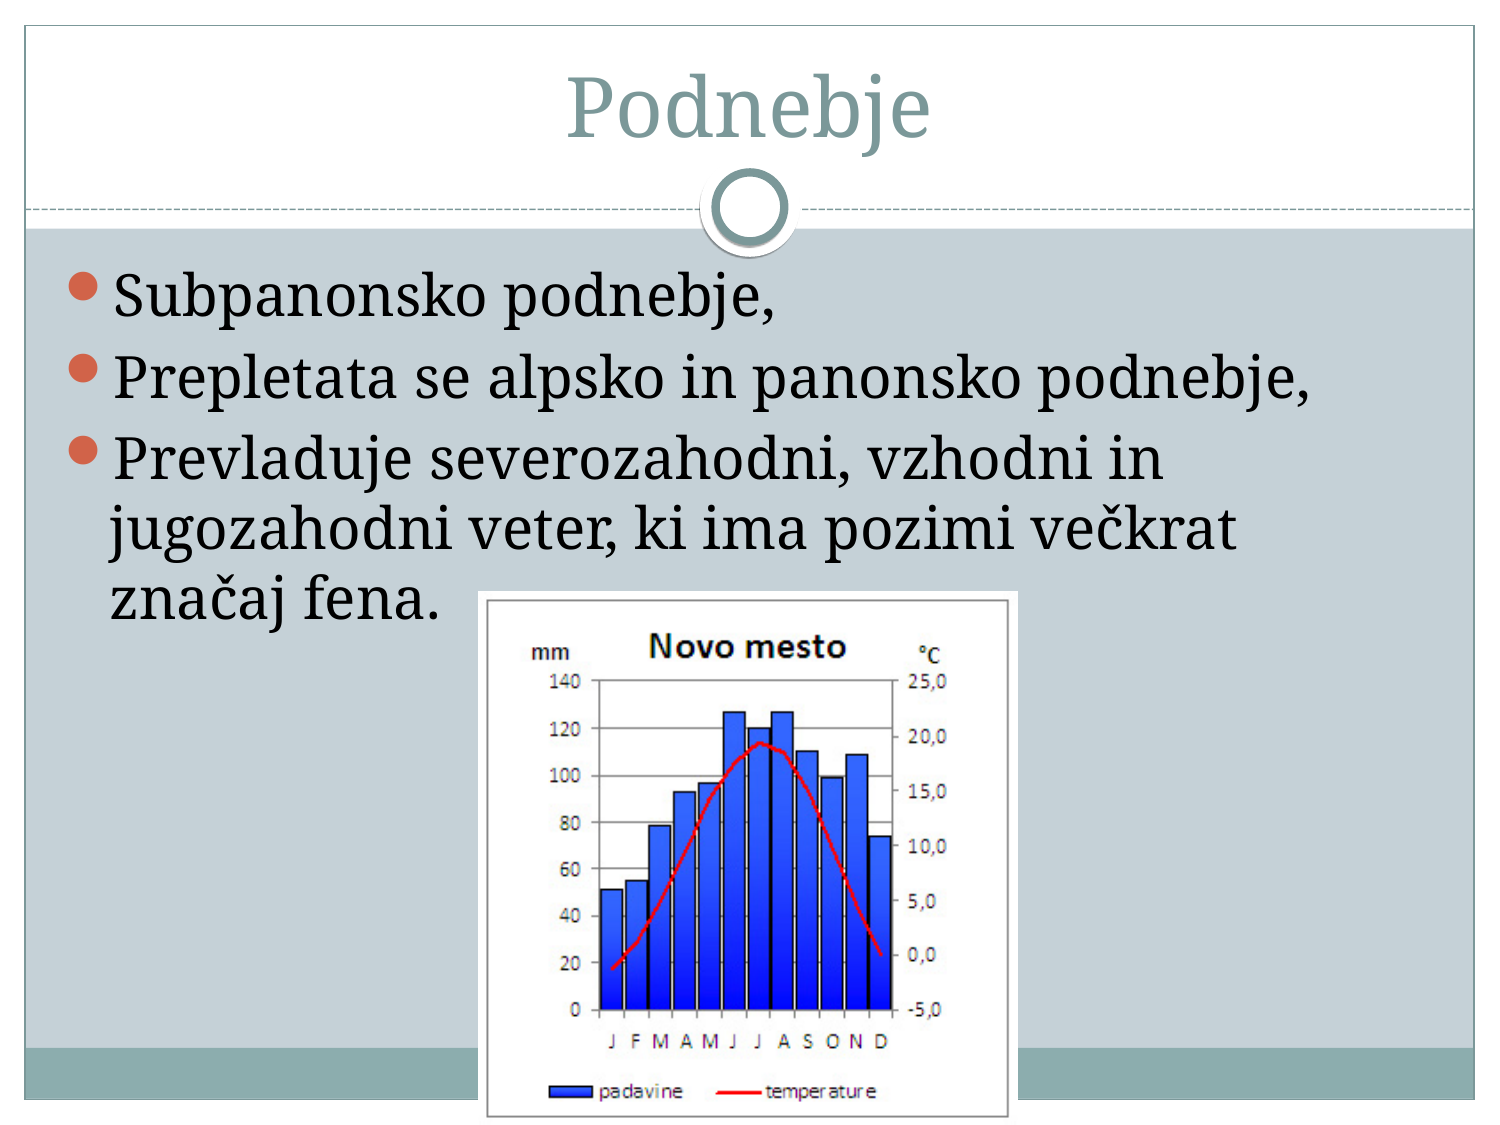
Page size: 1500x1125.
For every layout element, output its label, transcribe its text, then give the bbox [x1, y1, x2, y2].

title Podnebje [49, 37, 1450, 162]
list Subpanonsko podnebje, Prepletata se alpsko in panonsko podnebje, Prevladuje severozahodni, vzhodni in jugozahodni veter, ki ima pozimi večkrat značaj fena. [49, 250, 1445, 1001]
picture [478, 591, 1018, 1125]
